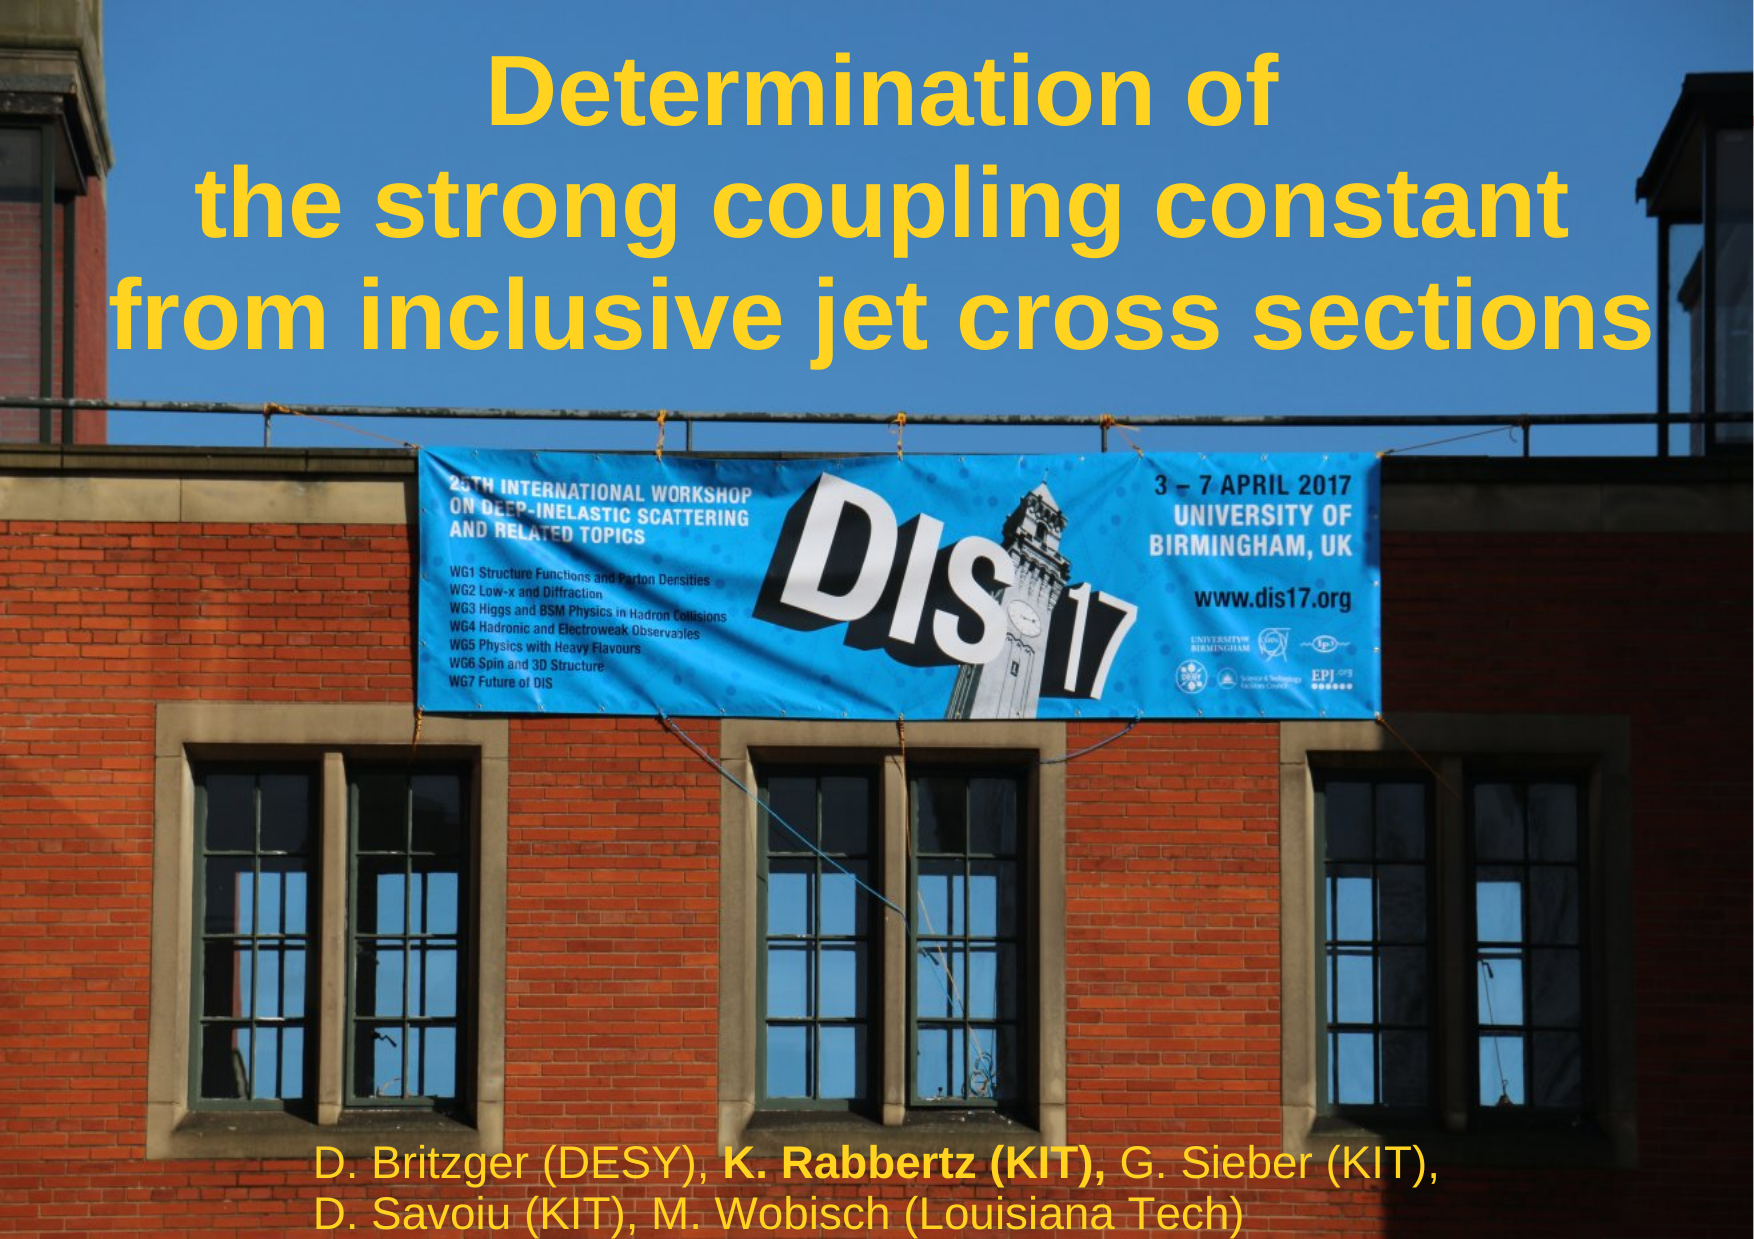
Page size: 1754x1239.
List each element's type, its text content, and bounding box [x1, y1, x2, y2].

text_box Determination of the strong coupling constant from inclusive jet cross sections [96, 29, 1669, 378]
picture [0, 0, 1754, 1239]
text_box D. Britzger (DESY), K. Rabbertz (KIT), G. Sieber (KIT), D. Savoiu (KIT), M. Wobisch (Louisiana Tech) [301, 1130, 1453, 1239]
